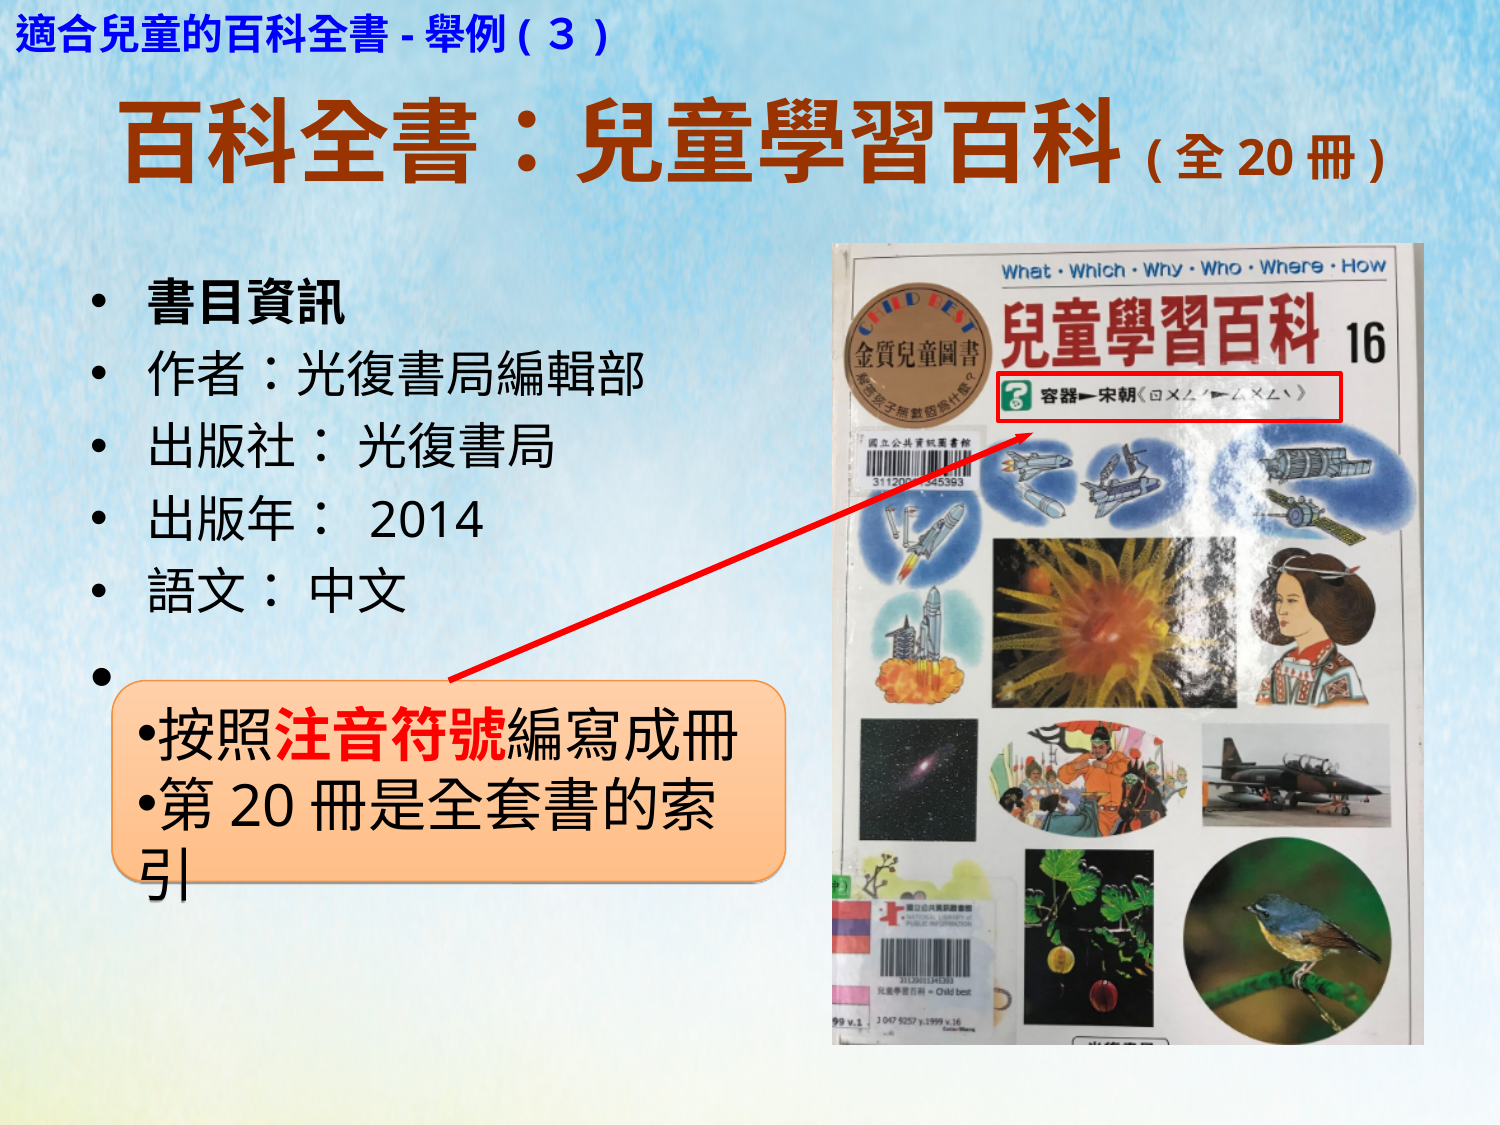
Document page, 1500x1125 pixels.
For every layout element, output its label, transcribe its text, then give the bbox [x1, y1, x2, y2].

text_box 按照注音符號編寫成冊 第20冊是全套書的索引 [112, 680, 786, 882]
picture [832, 243, 1424, 1045]
text_box 適合兒童的百科全書-舉例(３) [0, 0, 623, 65]
title 百科全書：兒童學習百科(全20冊) [75, 45, 1426, 233]
list 書目資訊 作者：光復書局編輯部 出版社： 光復書局 出版年： 2014 語文： 中文 [75, 262, 832, 1005]
